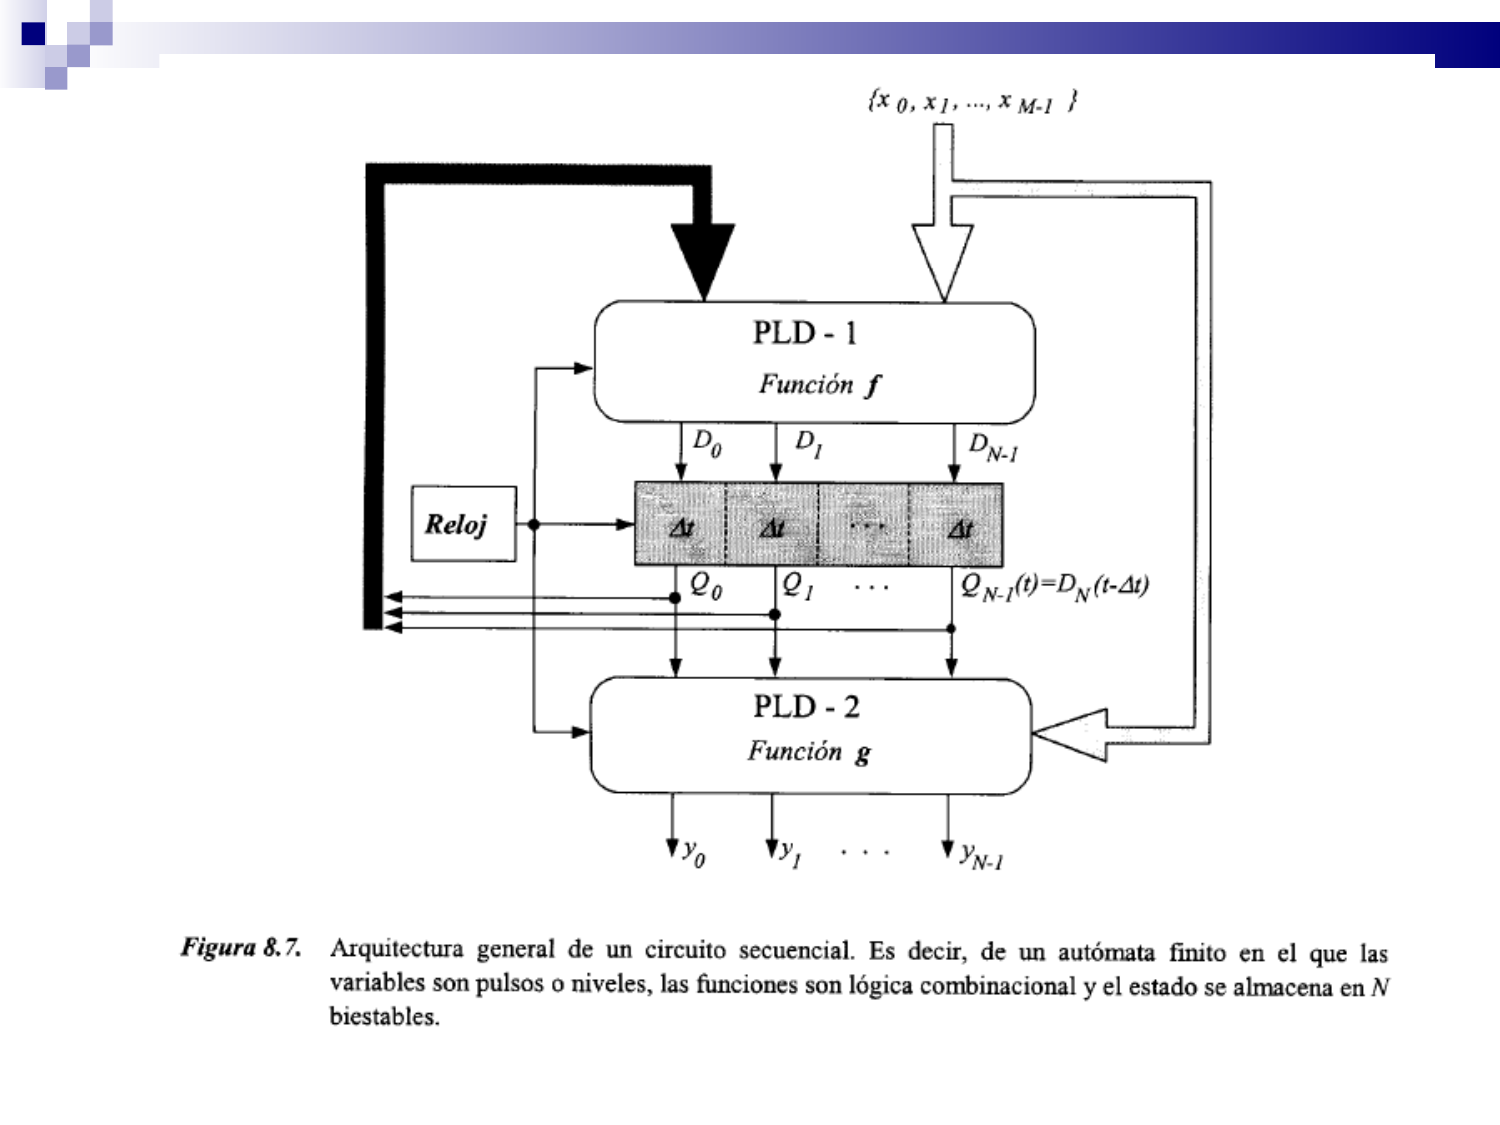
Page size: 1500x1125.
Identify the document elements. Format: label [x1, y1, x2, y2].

picture [159, 54, 1435, 1046]
